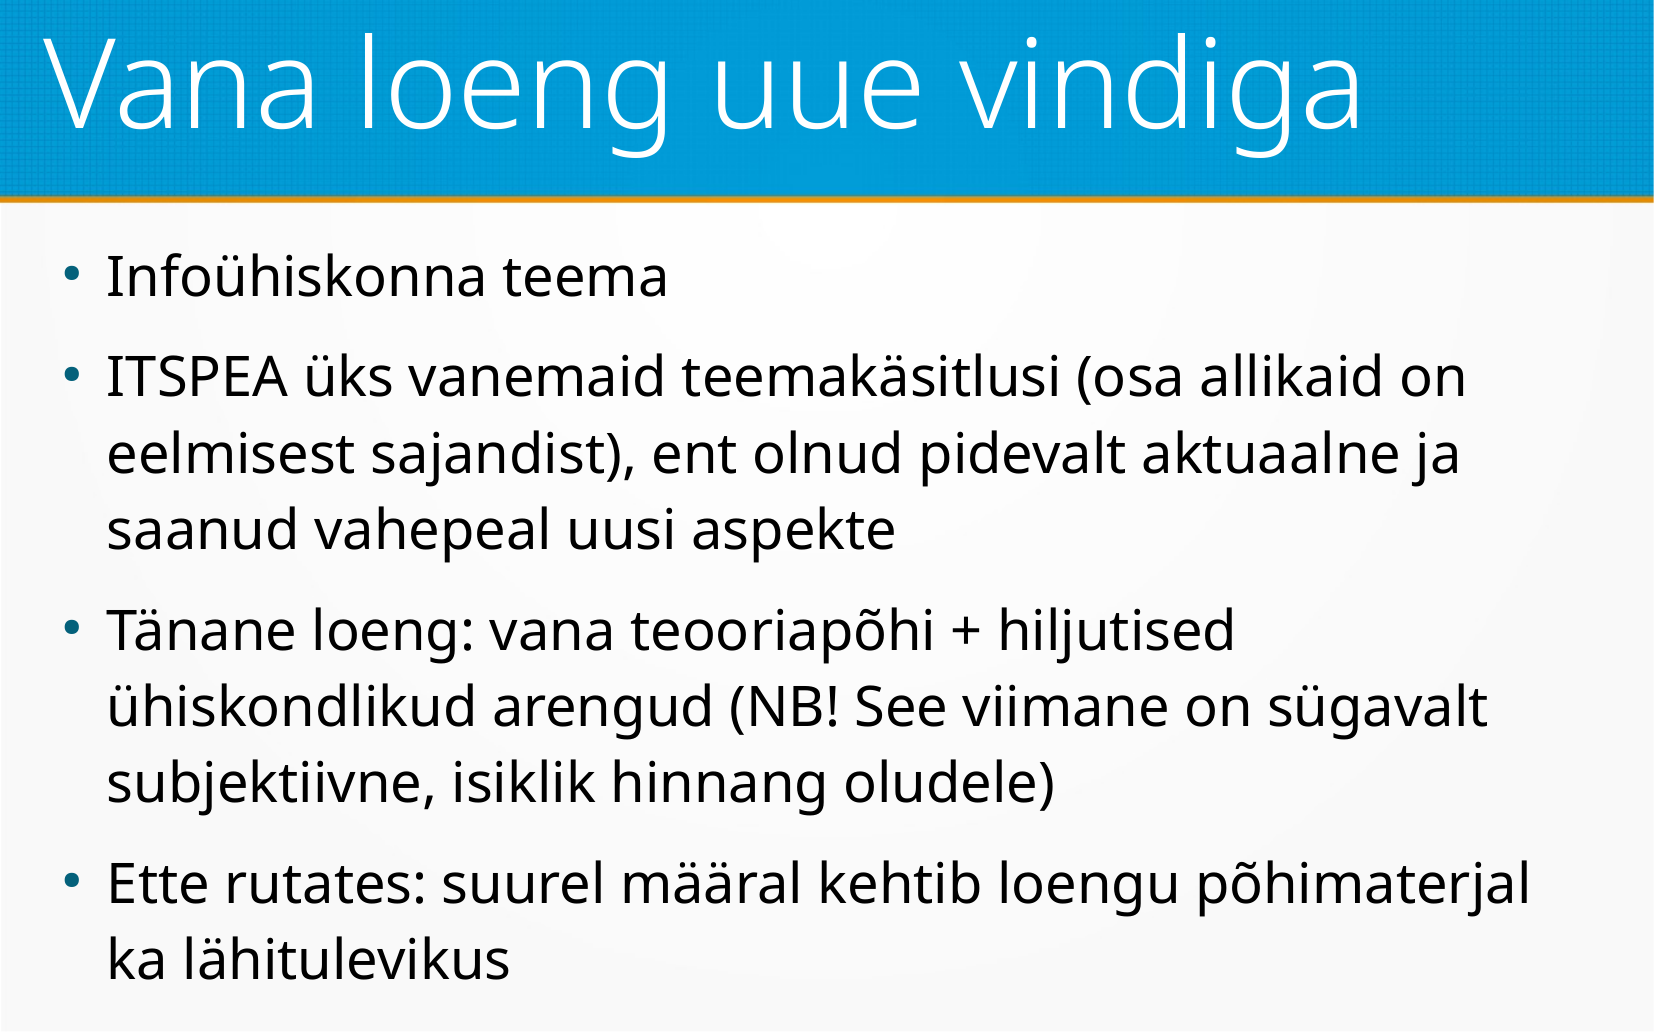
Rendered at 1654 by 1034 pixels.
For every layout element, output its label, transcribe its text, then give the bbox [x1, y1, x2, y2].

title Vana loeng uue vindiga [43, 0, 1619, 166]
picture [0, 195, 1654, 1034]
list Infoühiskonna teema ITSPEA üks vanemaid teemakäsitlusi (osa allikaid on eelmisest sajandist), ent olnud pidevalt aktuaalne ja saanud vahepeal uusi aspekte Tänane loeng: vana teooriapõhi + hiljutised ühiskondlikud arengud (NB! See viimane on sügavalt subjektiivne, isiklik hinnang oludele) Ette rutates: suurel määral kehtib loengu põhimaterjal ka lähitulevikus [47, 236, 1607, 1002]
